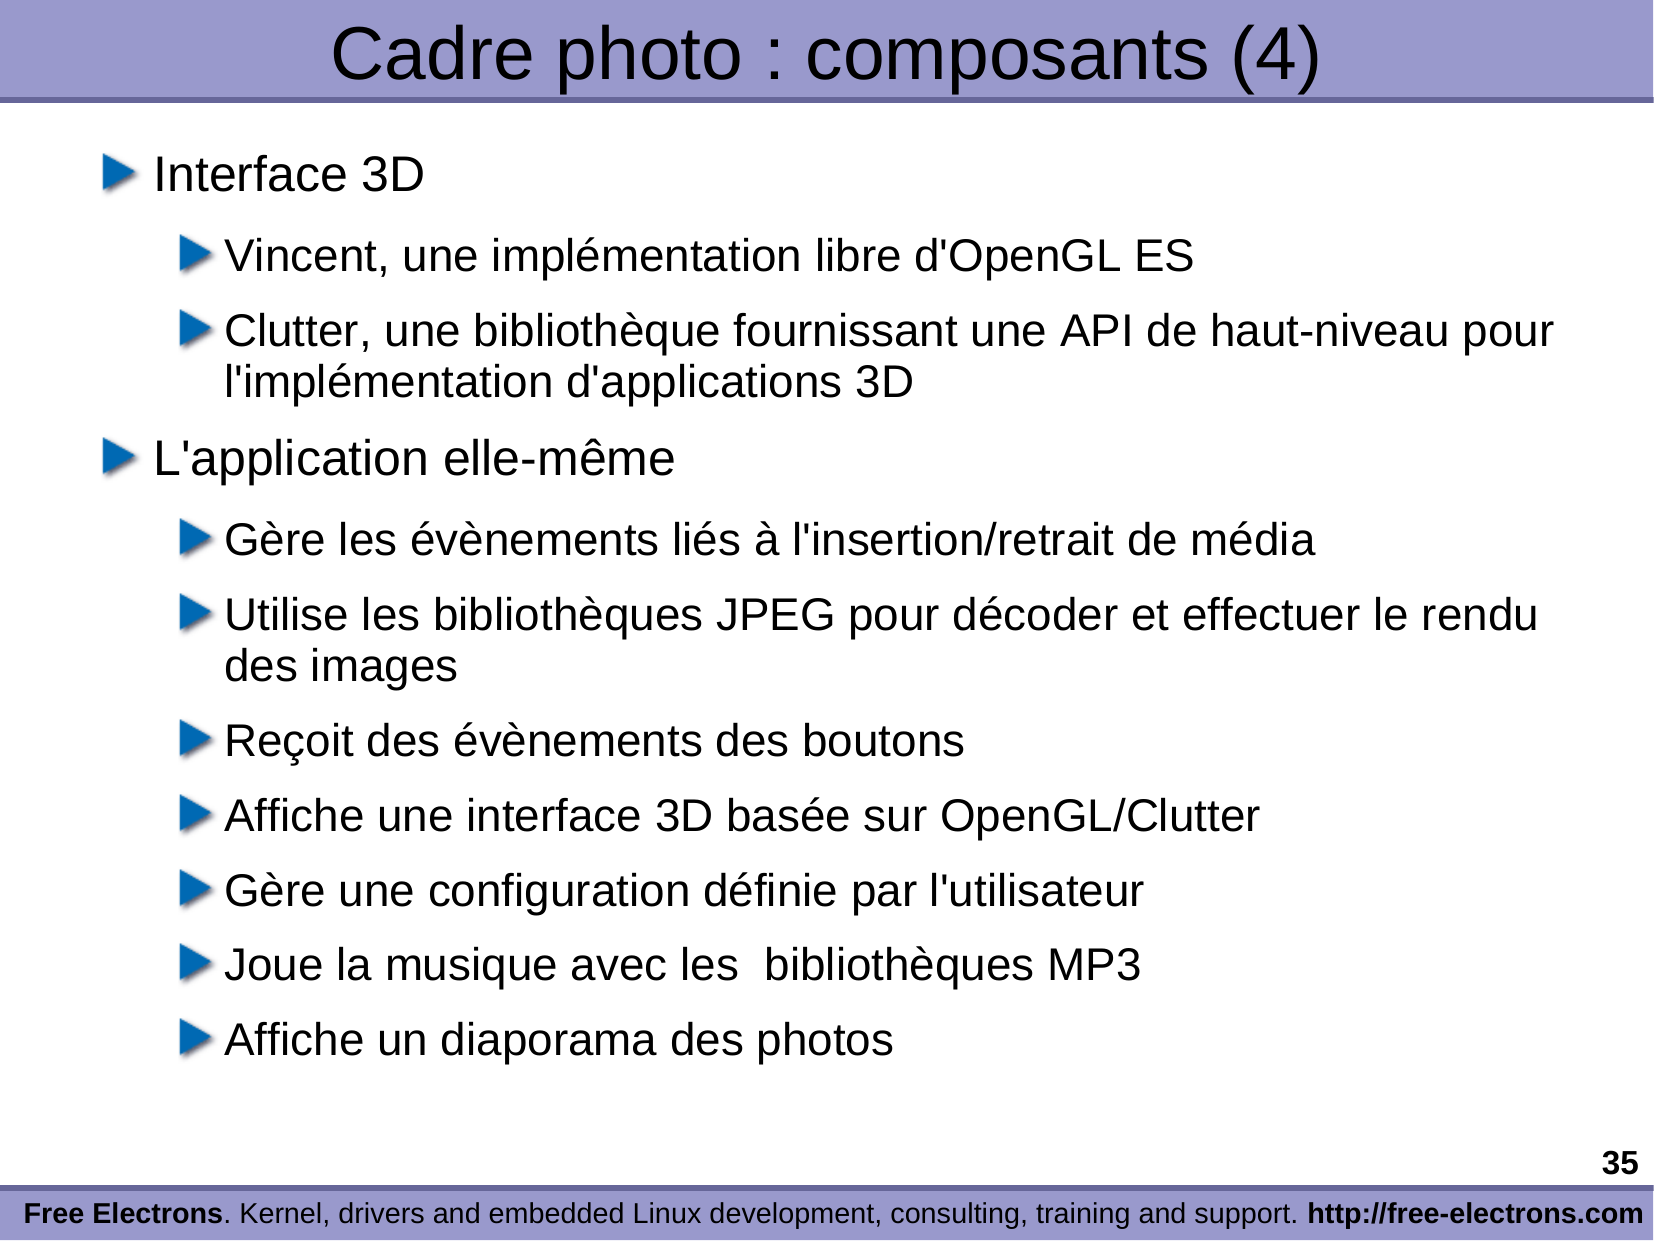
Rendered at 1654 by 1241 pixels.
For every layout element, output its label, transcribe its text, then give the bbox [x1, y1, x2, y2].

title Cadre photo : composants (4) [0, 0, 1654, 107]
list Interface 3D Vincent, une implémentation libre d'OpenGL ES Clutter, une bibliothèque fournissant une API de haut-niveau pour l'implémentation d'applications 3D L'application elle-même Gère les évènements liés à l'insertion/retrait de média Utilise les bibliothèques JPEG pour décoder et effectuer le rendu des images Reçoit des évènements des boutons Affiche une interface 3D basée sur OpenGL/Clutter Gère une configuration définie par l'utilisateur Joue la musique avec les bibliothèques MP3 Affiche un diaporama des photos [82, 146, 1571, 1142]
